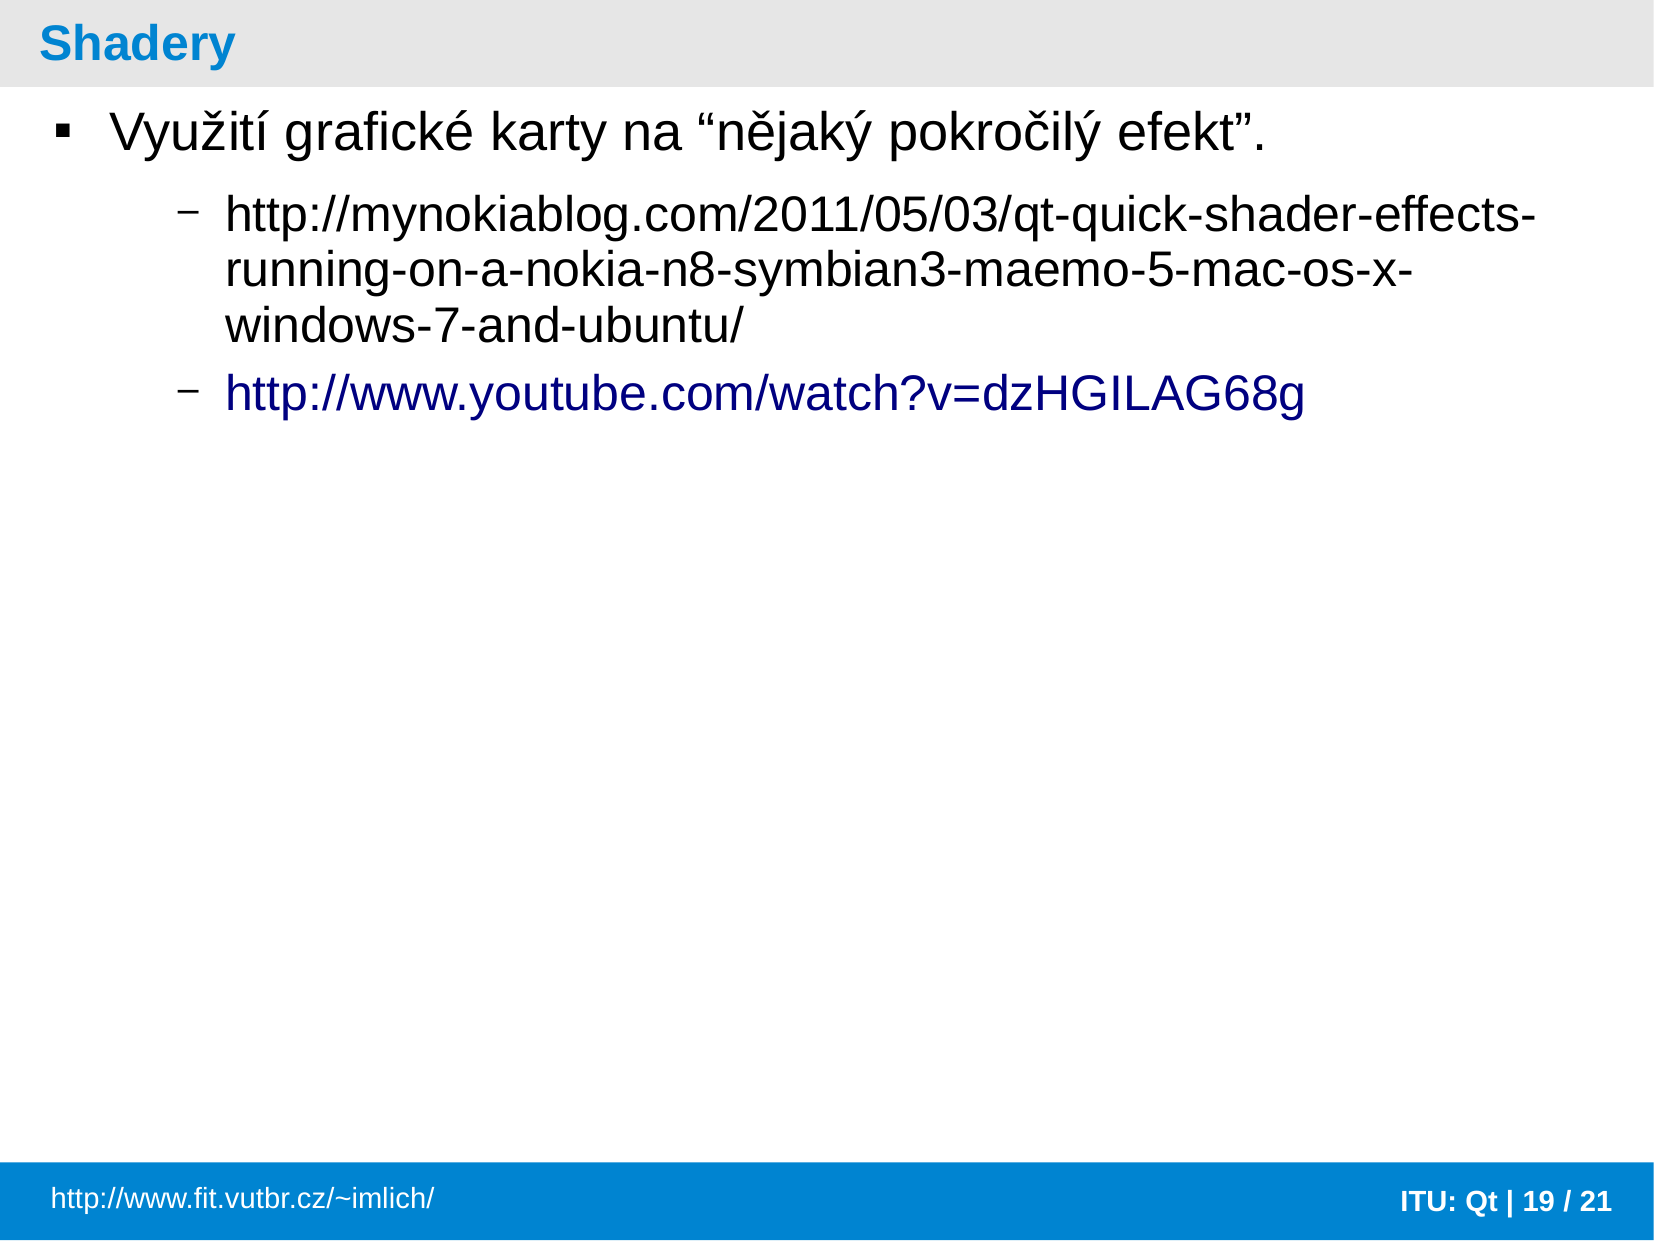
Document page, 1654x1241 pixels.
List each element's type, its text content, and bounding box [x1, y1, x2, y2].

title Shadery [39, 5, 1615, 81]
list Využití grafické karty na “nějaký pokročilý efekt”. http://mynokiablog.com/2011/05/03/qt-quick-shader-effects-running-on-a-nokia-n8-symbian3-maemo-5-mac-os-x-windows-7-and-ubuntu/ http://www.youtube.com/watch?v=dzHGILAG68g [38, 101, 1616, 1126]
